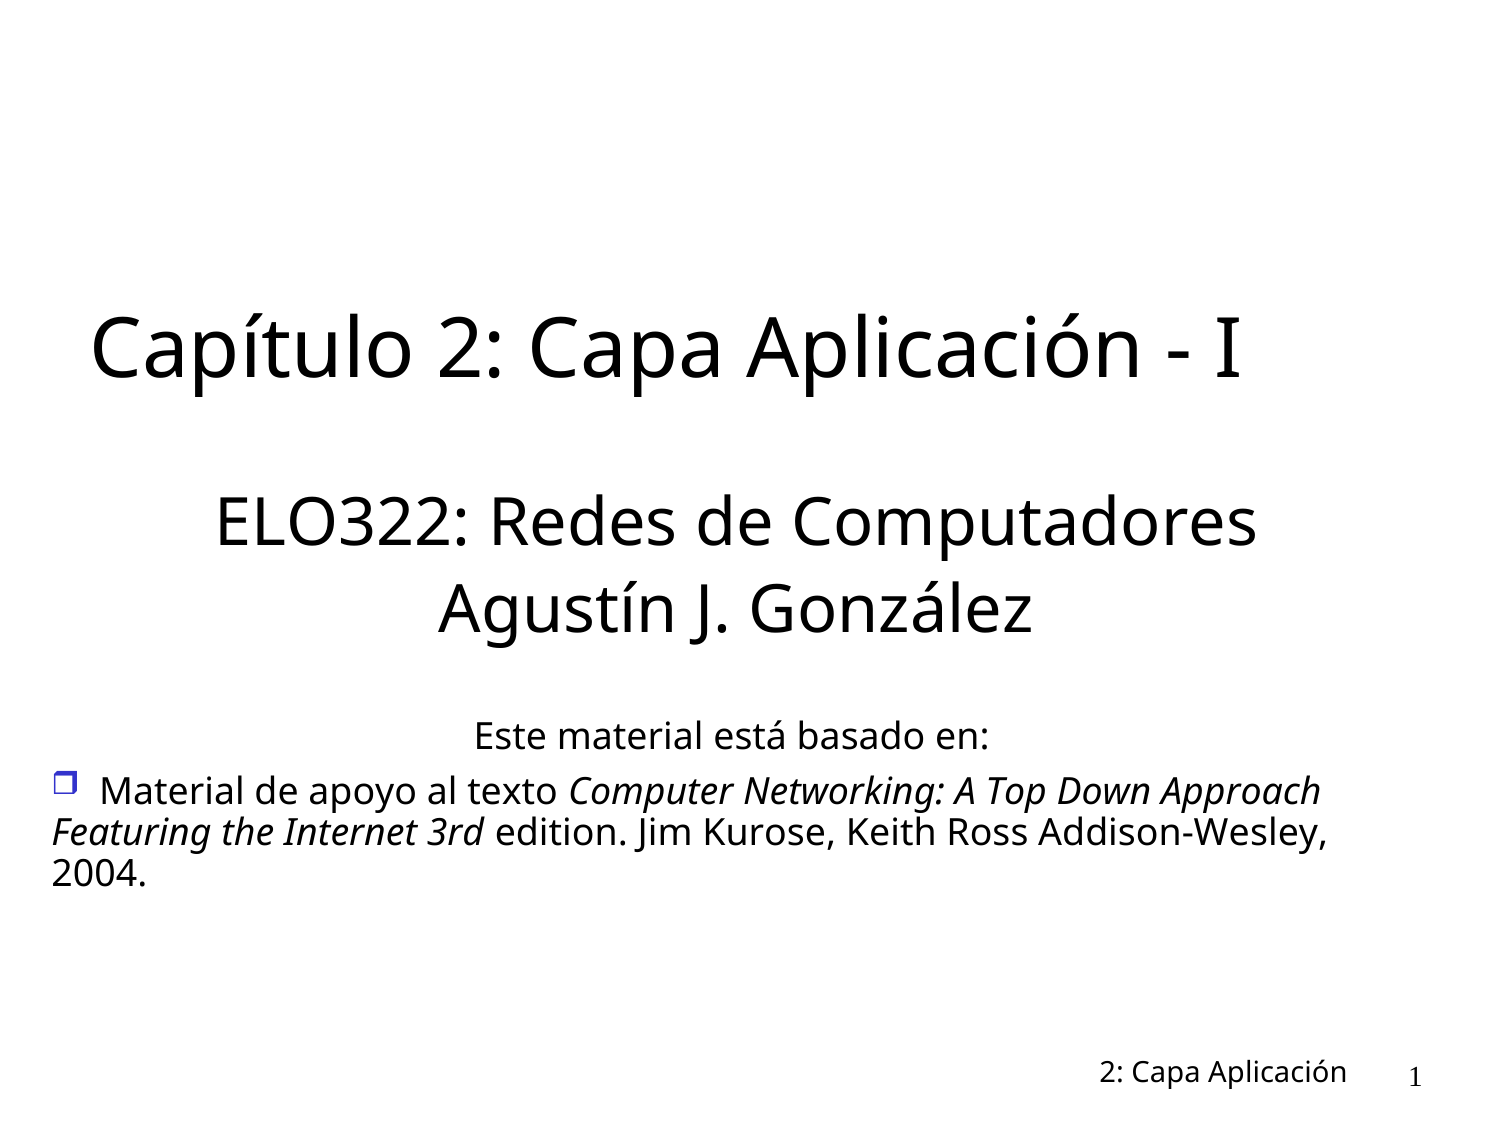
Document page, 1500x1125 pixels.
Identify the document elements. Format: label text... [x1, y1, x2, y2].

text_box ELO322: Redes de Computadores Agustín J. González Este material está basado en: Material de apoyo al texto Computer Networking: A Top Down Approach Featuring the Internet 3rd edition. Jim Kurose, Keith Ross Addison-Wesley, 2004. [36, 479, 1437, 1038]
title Capítulo 2: Capa Aplicación - I [75, 224, 1375, 467]
